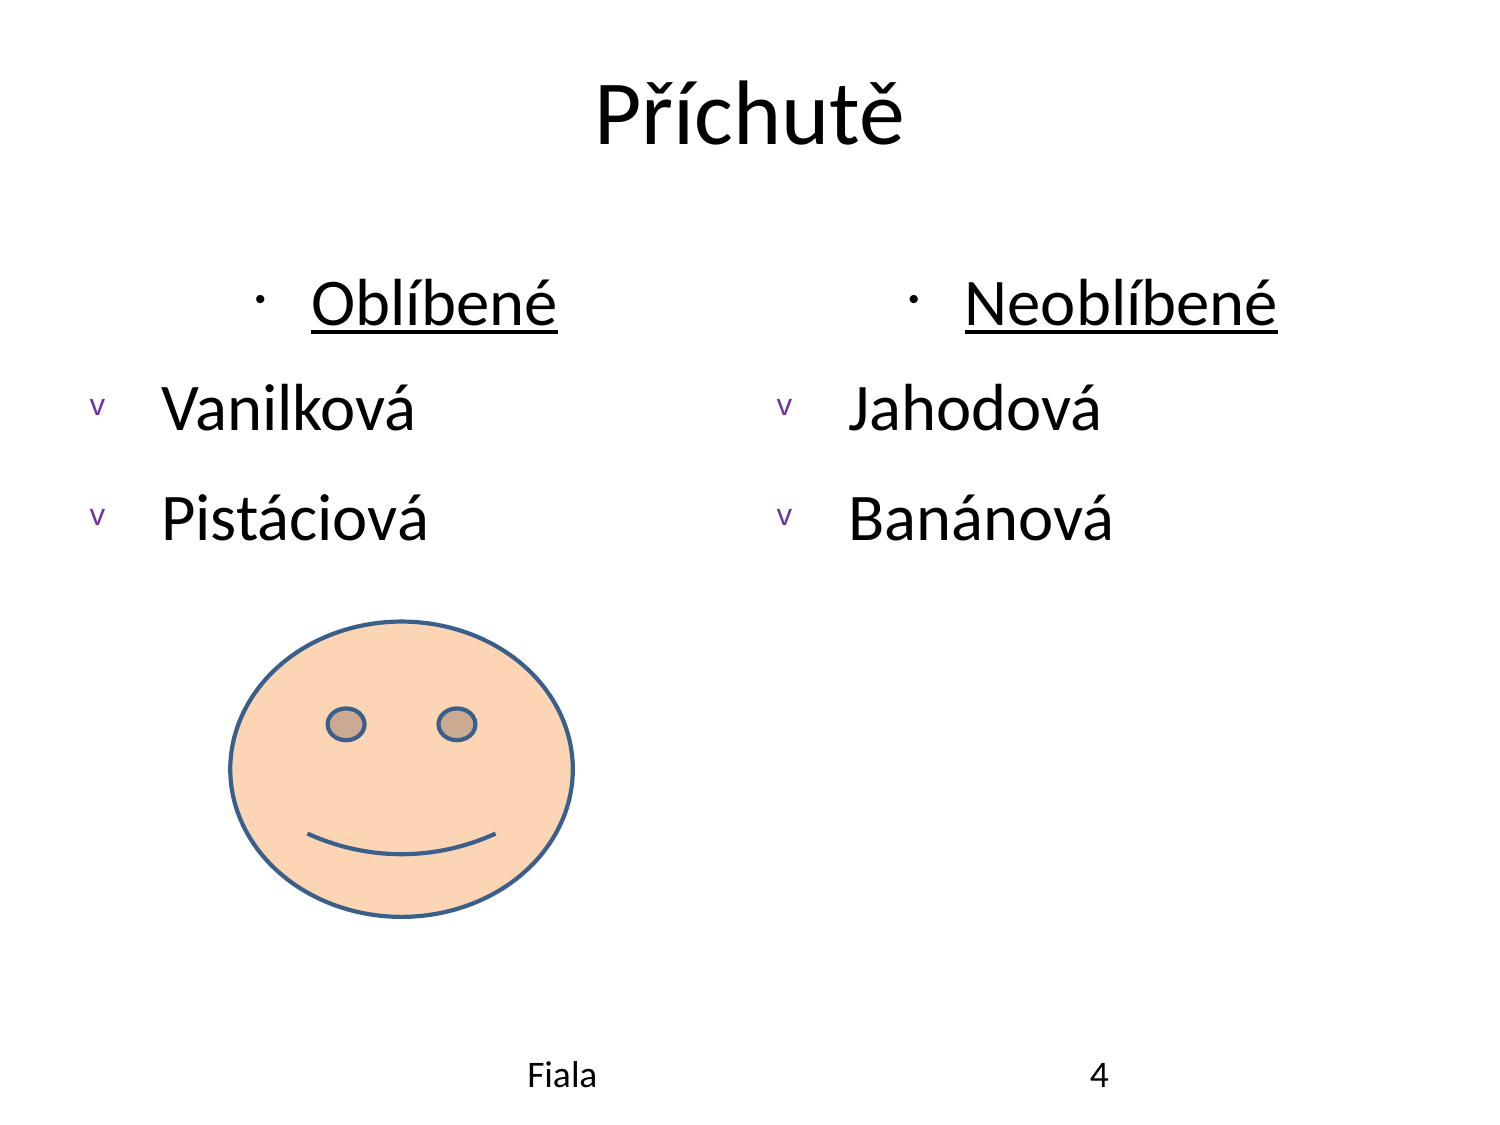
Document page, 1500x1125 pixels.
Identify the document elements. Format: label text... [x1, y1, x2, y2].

list Neoblíbené [761, 251, 1425, 356]
footer Fiala [512, 1042, 988, 1103]
list Oblíbené [75, 251, 738, 356]
slide_number <číslo> [1074, 1042, 1425, 1103]
list Vanilková Pistáciová [75, 356, 738, 1005]
list Jahodová Banánová [761, 356, 1425, 1005]
title Příchutě [75, 45, 1425, 233]
text_box [230, 621, 573, 917]
